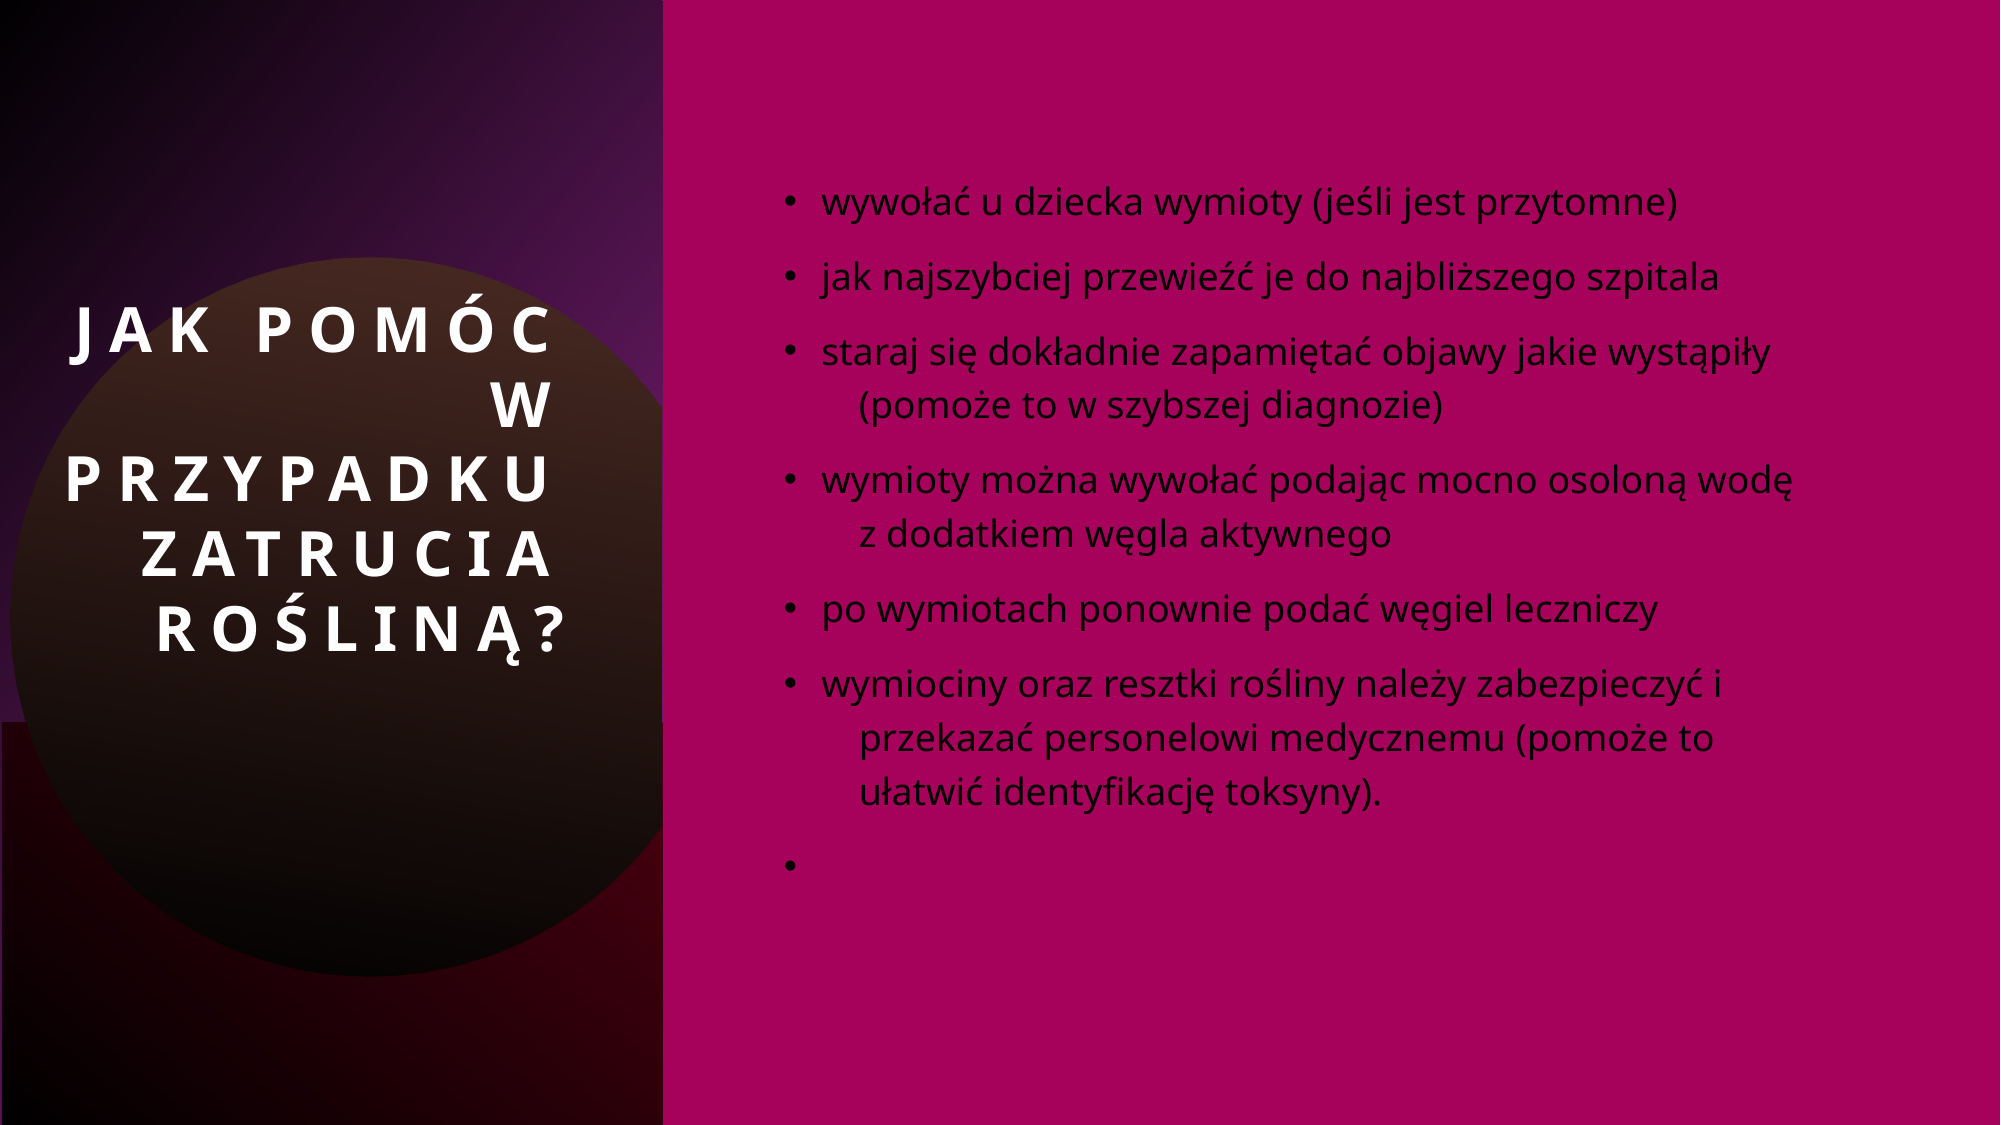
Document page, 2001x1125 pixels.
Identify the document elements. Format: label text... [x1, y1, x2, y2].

text_box [0, 0, 2000, 1125]
title Jak pomóc w przypadku zatrucia rośliną? [63, 168, 597, 665]
list wywołać u dziecka wymioty (jeśli jest przytomne) jak najszybciej przewieźć je do najbliższego szpitala staraj się dokładnie zapamiętać objawy jakie wystąpiły (pomoże to w szybszej diagnozie) wymioty można wywołać podając mocno osoloną wodę z dodatkiem węgla aktywnego po wymiotach ponownie podać węgiel leczniczy wymiociny oraz resztki rośliny należy zabezpieczyć i przekazać personelowi medycznemu (pomoże to ułatwić identyfikację toksyny). [783, 168, 1813, 964]
